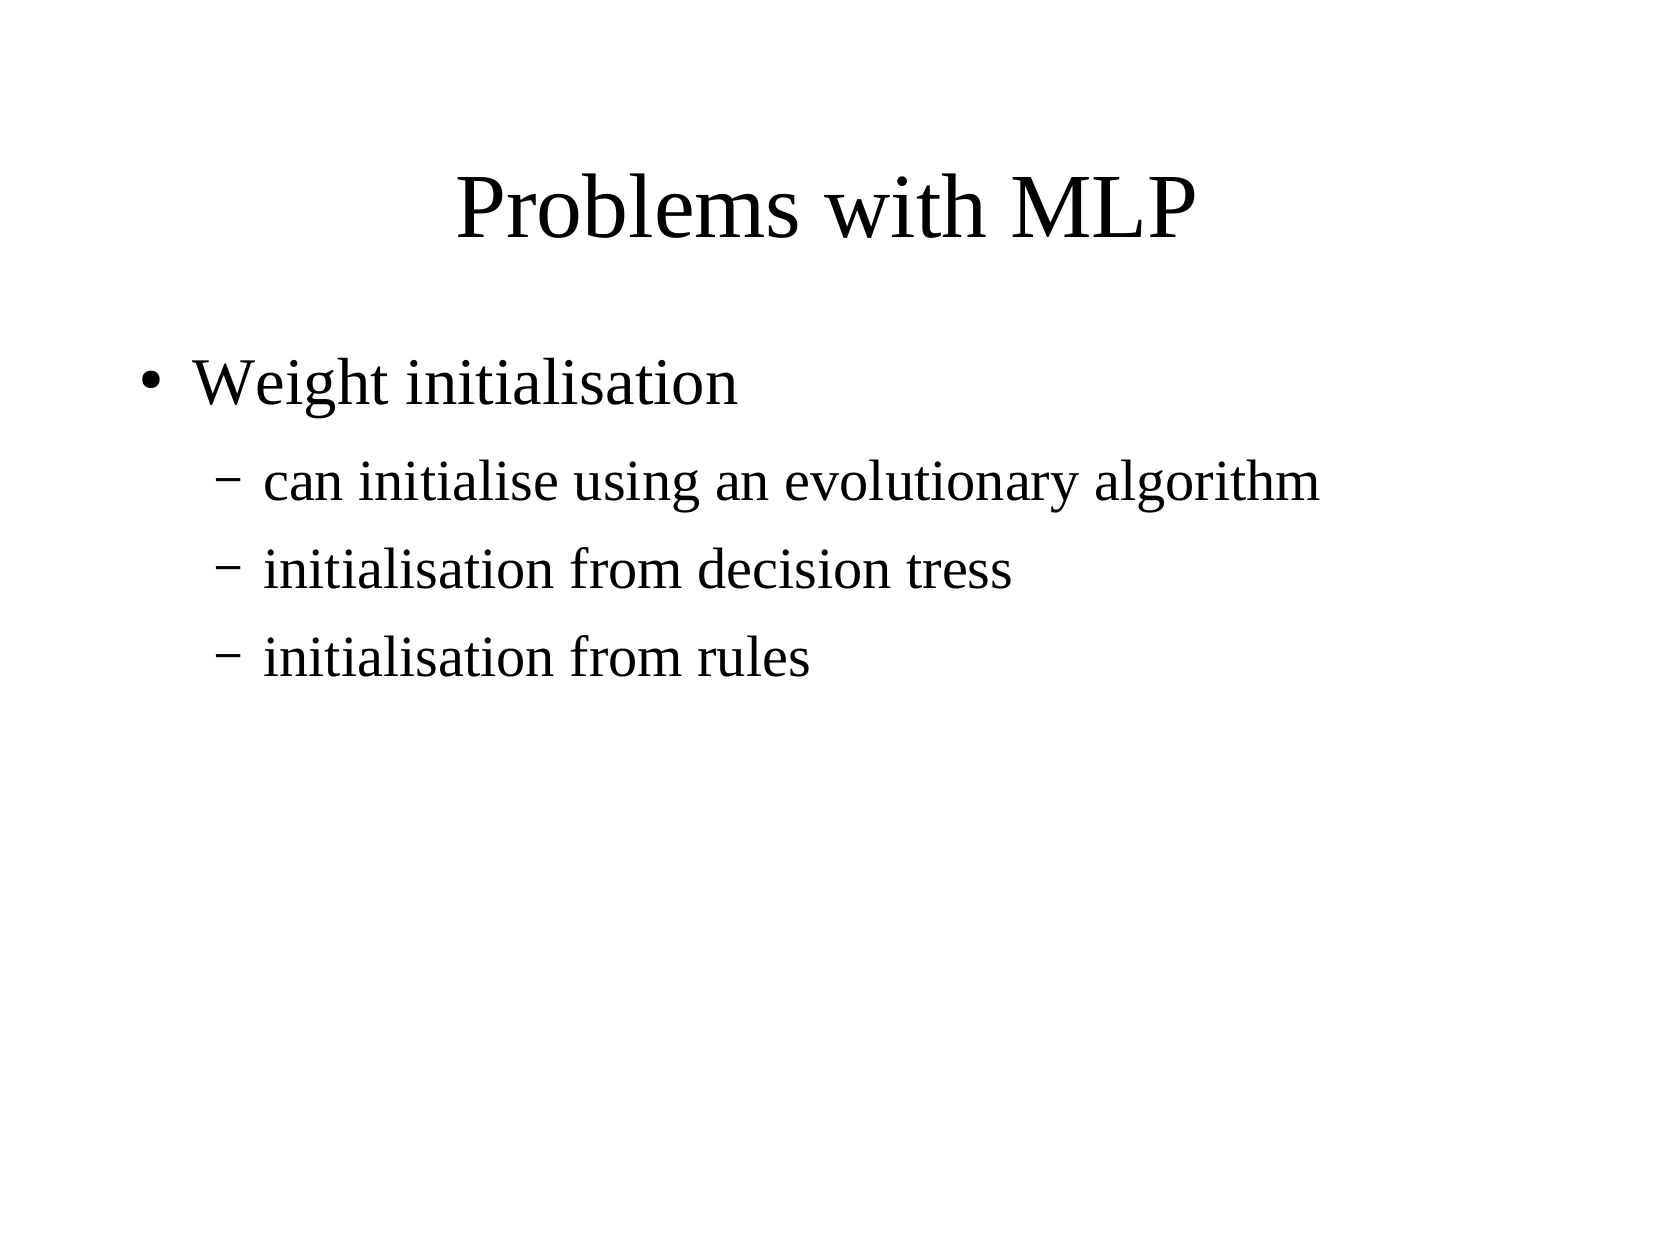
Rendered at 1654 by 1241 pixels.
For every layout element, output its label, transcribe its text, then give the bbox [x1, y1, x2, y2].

list Weight initialisation can initialise using an evolutionary algorithm initialisation from decision tress initialisation from rules [121, 344, 1534, 1127]
title Problems with MLP [121, 102, 1534, 311]
